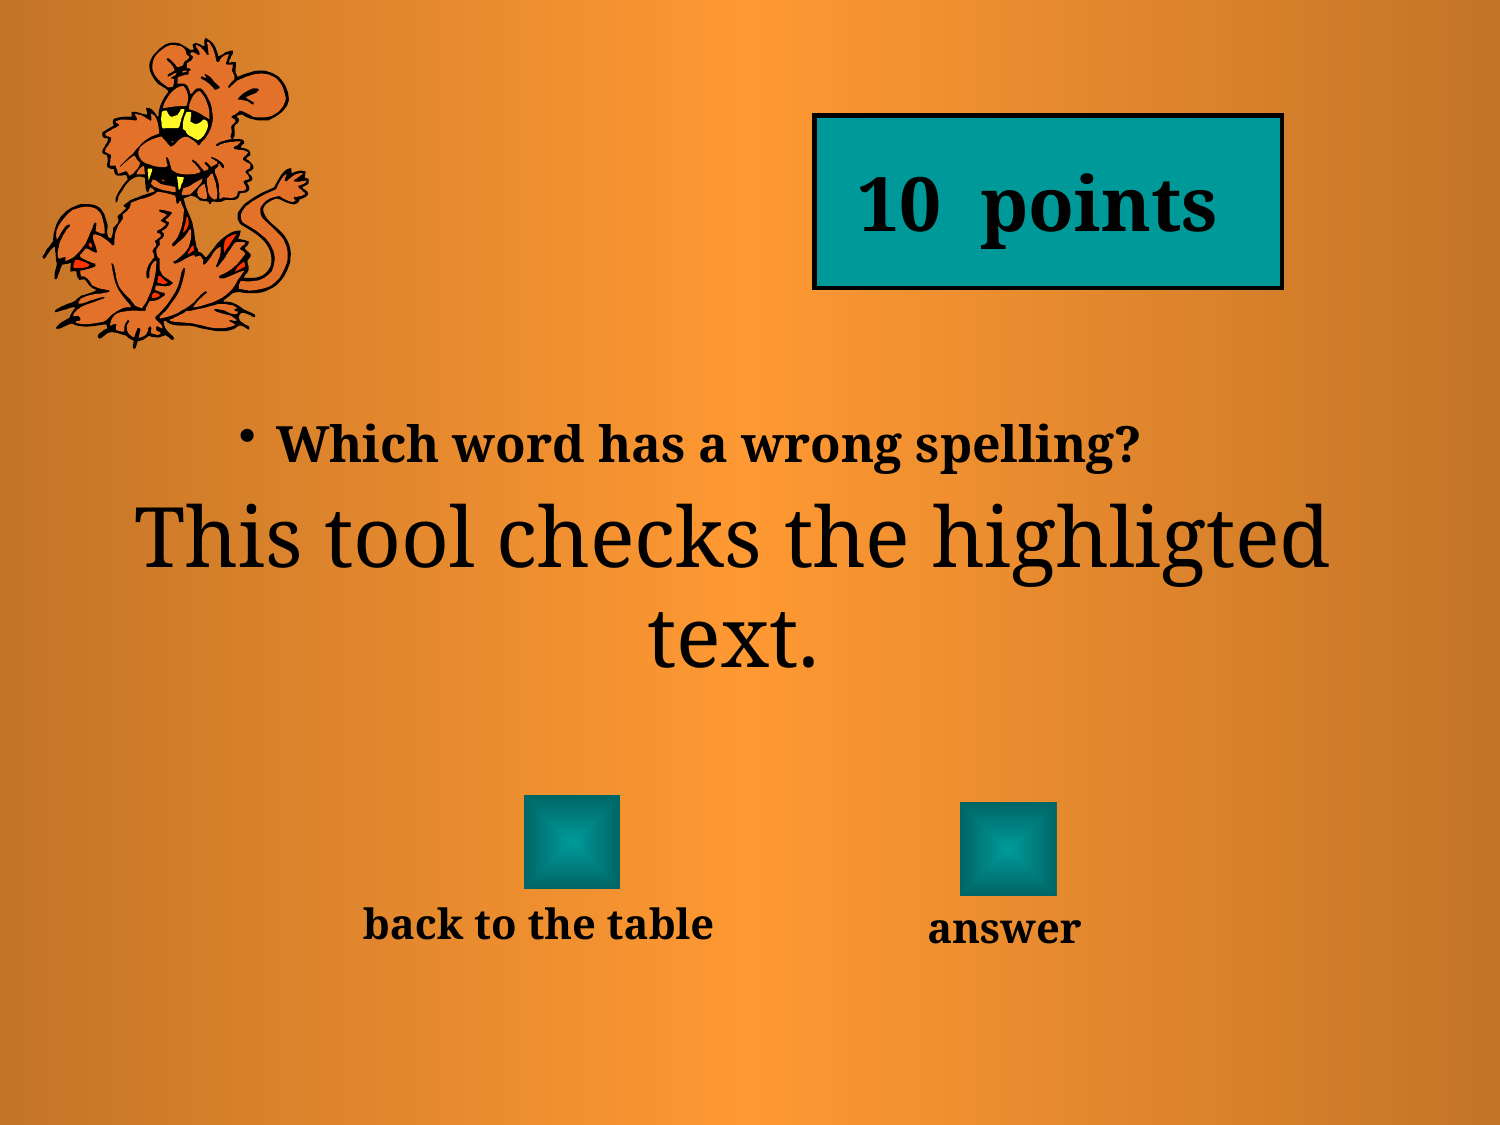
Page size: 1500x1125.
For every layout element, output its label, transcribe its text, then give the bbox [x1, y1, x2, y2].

text_box [814, 115, 1282, 288]
text_box answer [859, 894, 1150, 959]
text_box 10 points [842, 148, 1256, 254]
text_box Which word has a wrong spelling? [74, 404, 1271, 480]
text_box [524, 795, 620, 889]
text_box back to the table [325, 890, 752, 956]
title This tool checks the highligted text. [58, 490, 1409, 678]
text_box [960, 802, 1057, 896]
